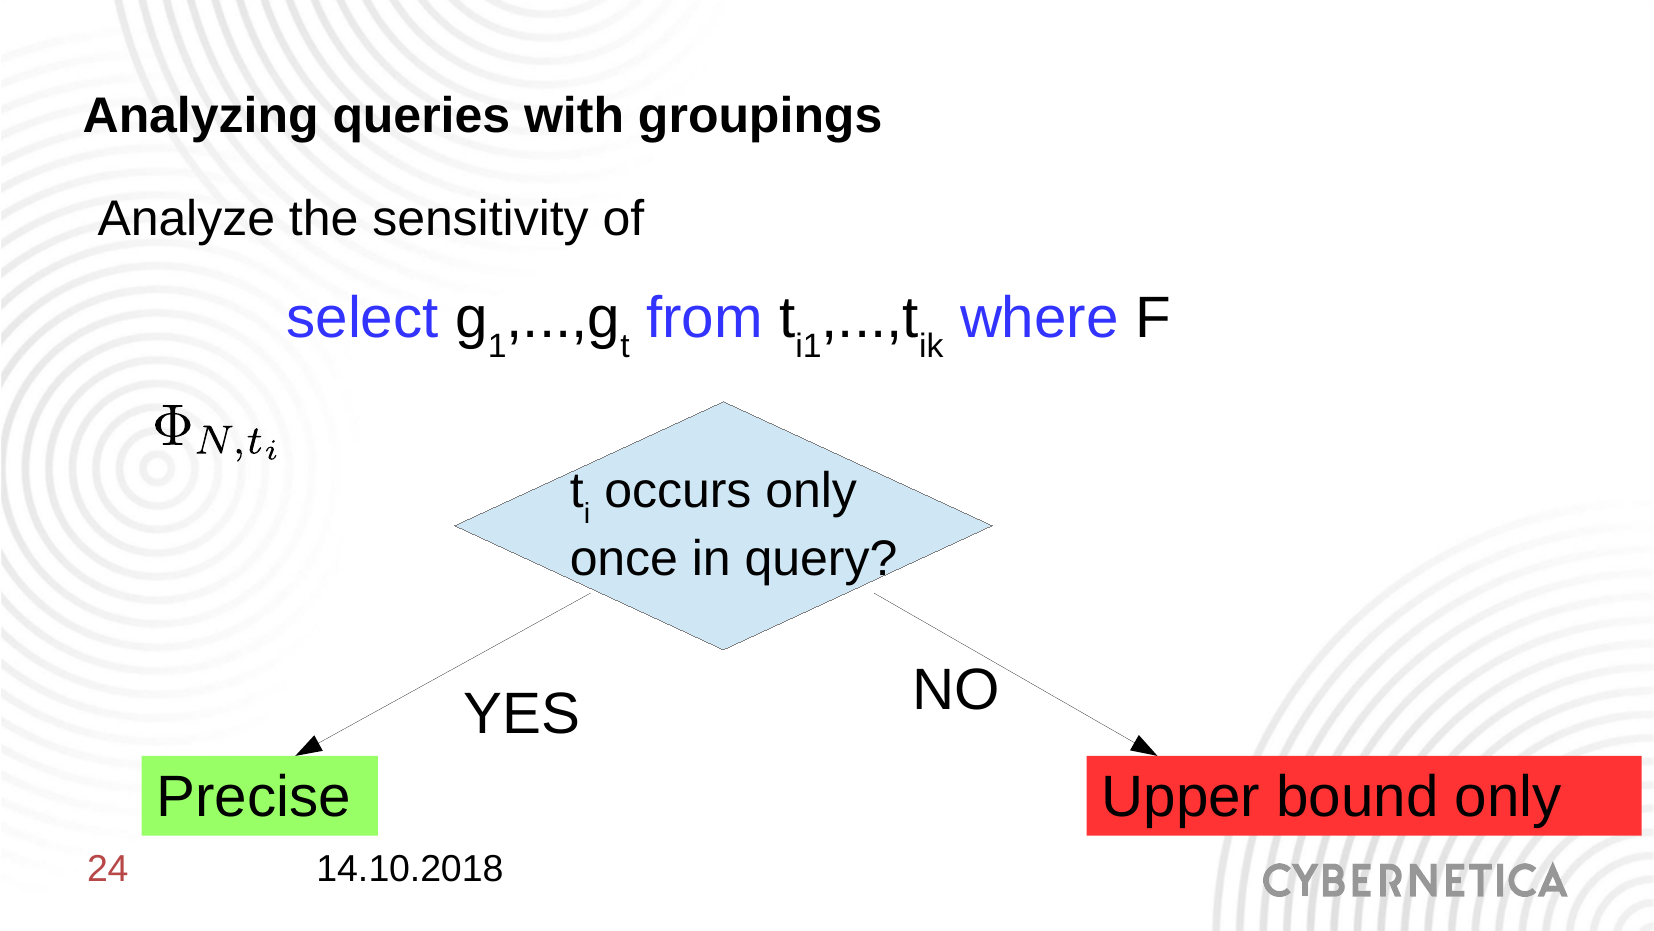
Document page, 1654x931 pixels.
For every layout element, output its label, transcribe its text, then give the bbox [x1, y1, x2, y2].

text_box ti occurs only once in query? [555, 454, 922, 594]
text_box [609, 401, 838, 454]
text_box [454, 479, 555, 572]
text_box select g1,...,gt from ti1,...,tik where F [271, 277, 1205, 373]
text_box NO [897, 649, 1016, 730]
text_box Analyze the sensitivity of [82, 183, 674, 254]
picture [0, 0, 1654, 931]
text_box Precise [141, 755, 378, 836]
text_box [922, 493, 993, 558]
text_box [151, 405, 279, 462]
text_box YES [448, 673, 603, 754]
title Analyzing queries with groupings [82, 37, 1571, 193]
text_box Upper bound only [1086, 755, 1642, 836]
text_box [602, 594, 845, 650]
